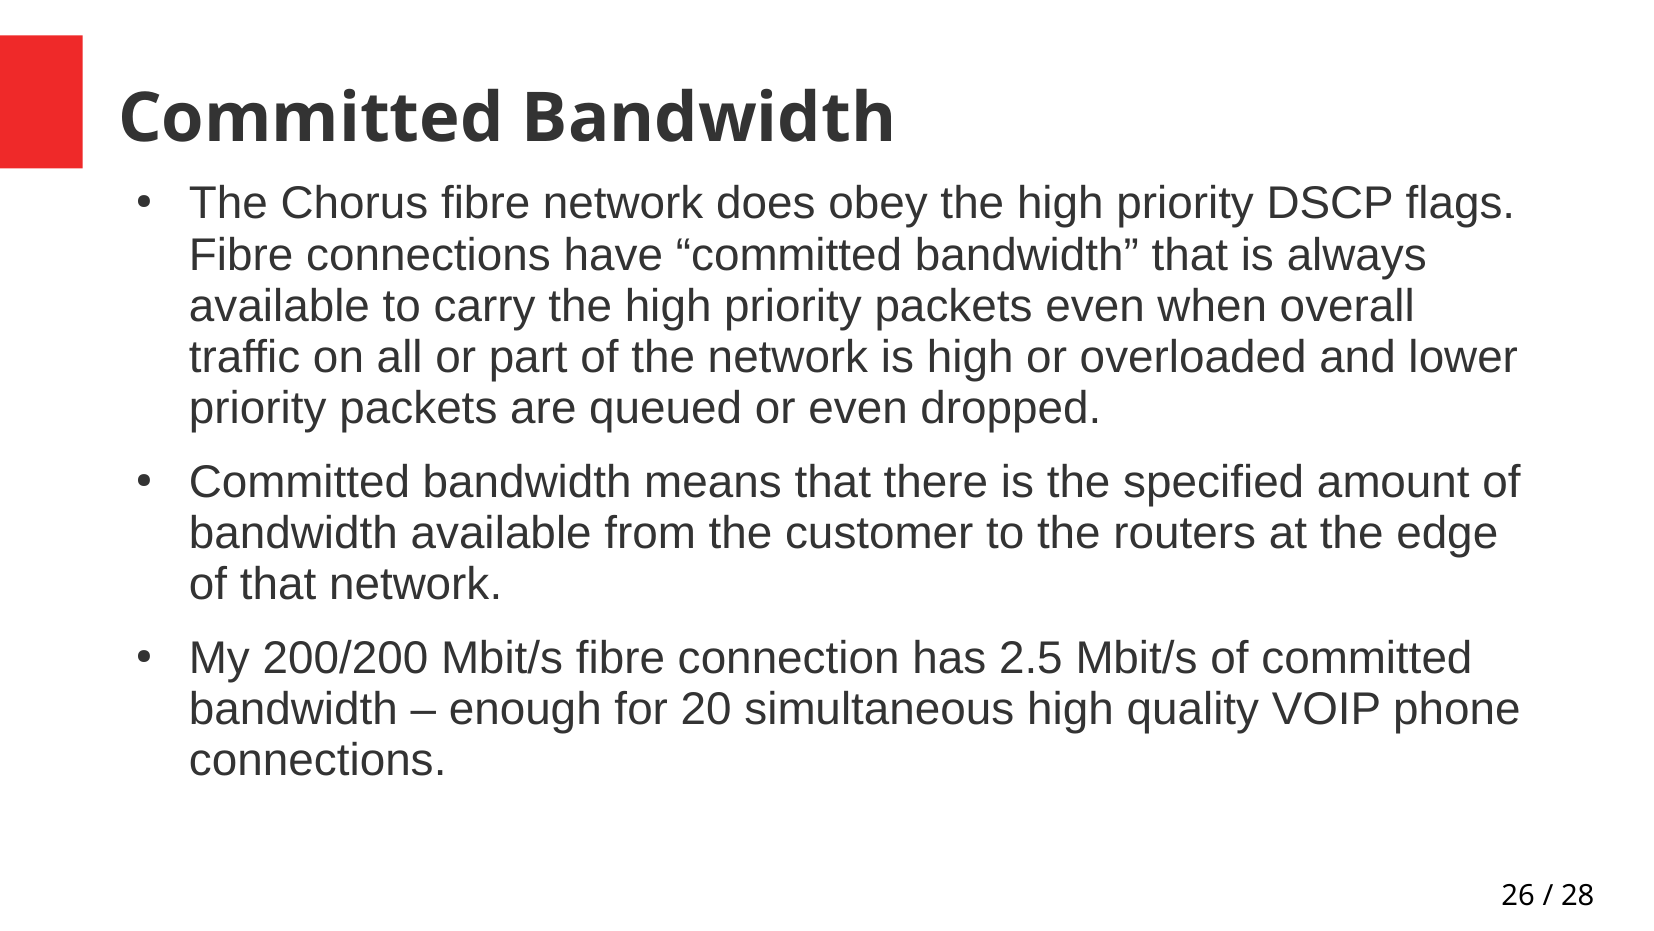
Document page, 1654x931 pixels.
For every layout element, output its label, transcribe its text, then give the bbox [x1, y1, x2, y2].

list The Chorus fibre network does obey the high priority DSCP flags. Fibre connections have “committed bandwidth” that is always available to carry the high priority packets even when overall traffic on all or part of the network is high or overloaded and lower priority packets are queued or even dropped. Committed bandwidth means that there is the specified amount of bandwidth available from the customer to the routers at the edge of that network. My 200/200 Mbit/s fibre connection has 2.5 Mbit/s of committed bandwidth – enough for 20 simultaneous high quality VOIP phone connections. [118, 177, 1536, 806]
title Committed Bandwidth [118, 37, 1571, 193]
